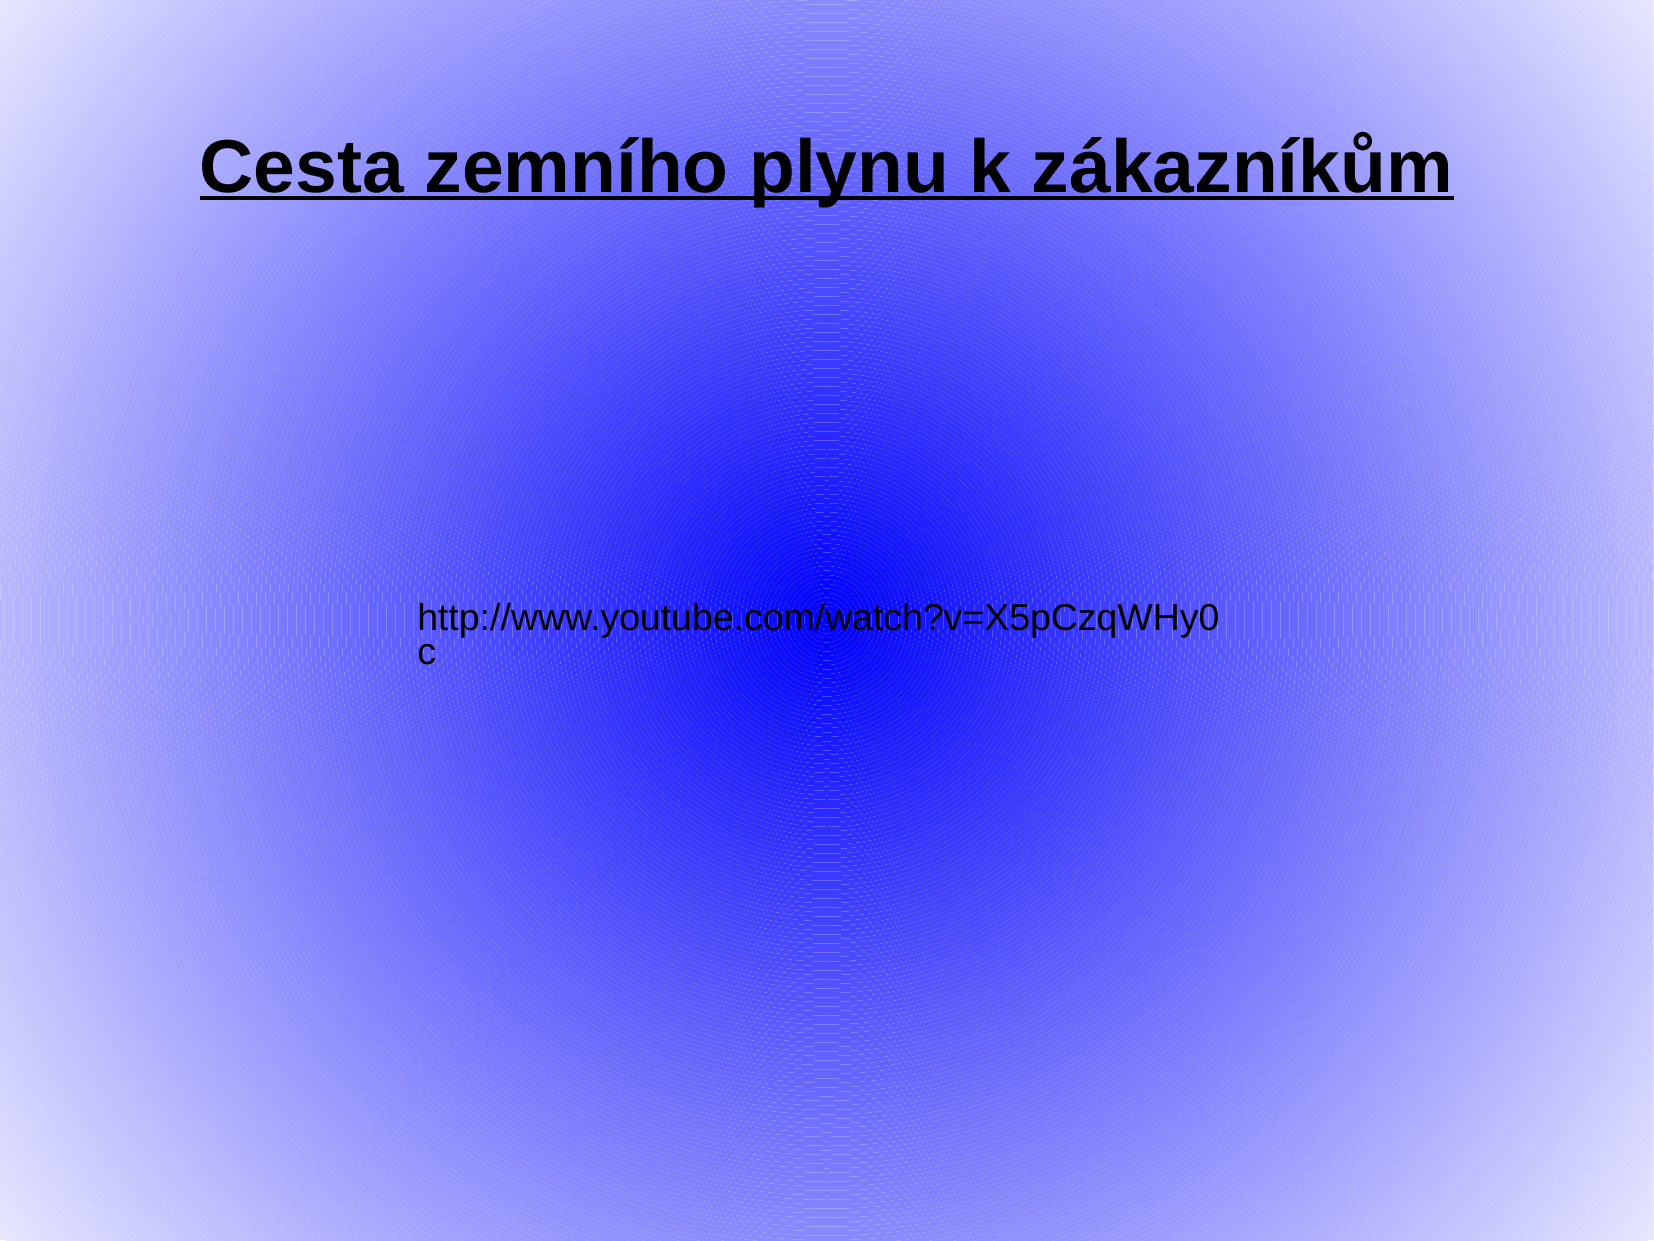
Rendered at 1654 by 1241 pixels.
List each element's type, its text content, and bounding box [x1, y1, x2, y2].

title Cesta zemního plynu k zákazníkům [82, 26, 1571, 279]
text_box http://www.youtube.com/watch?v=X5pCzqWHy0c [402, 589, 1250, 688]
